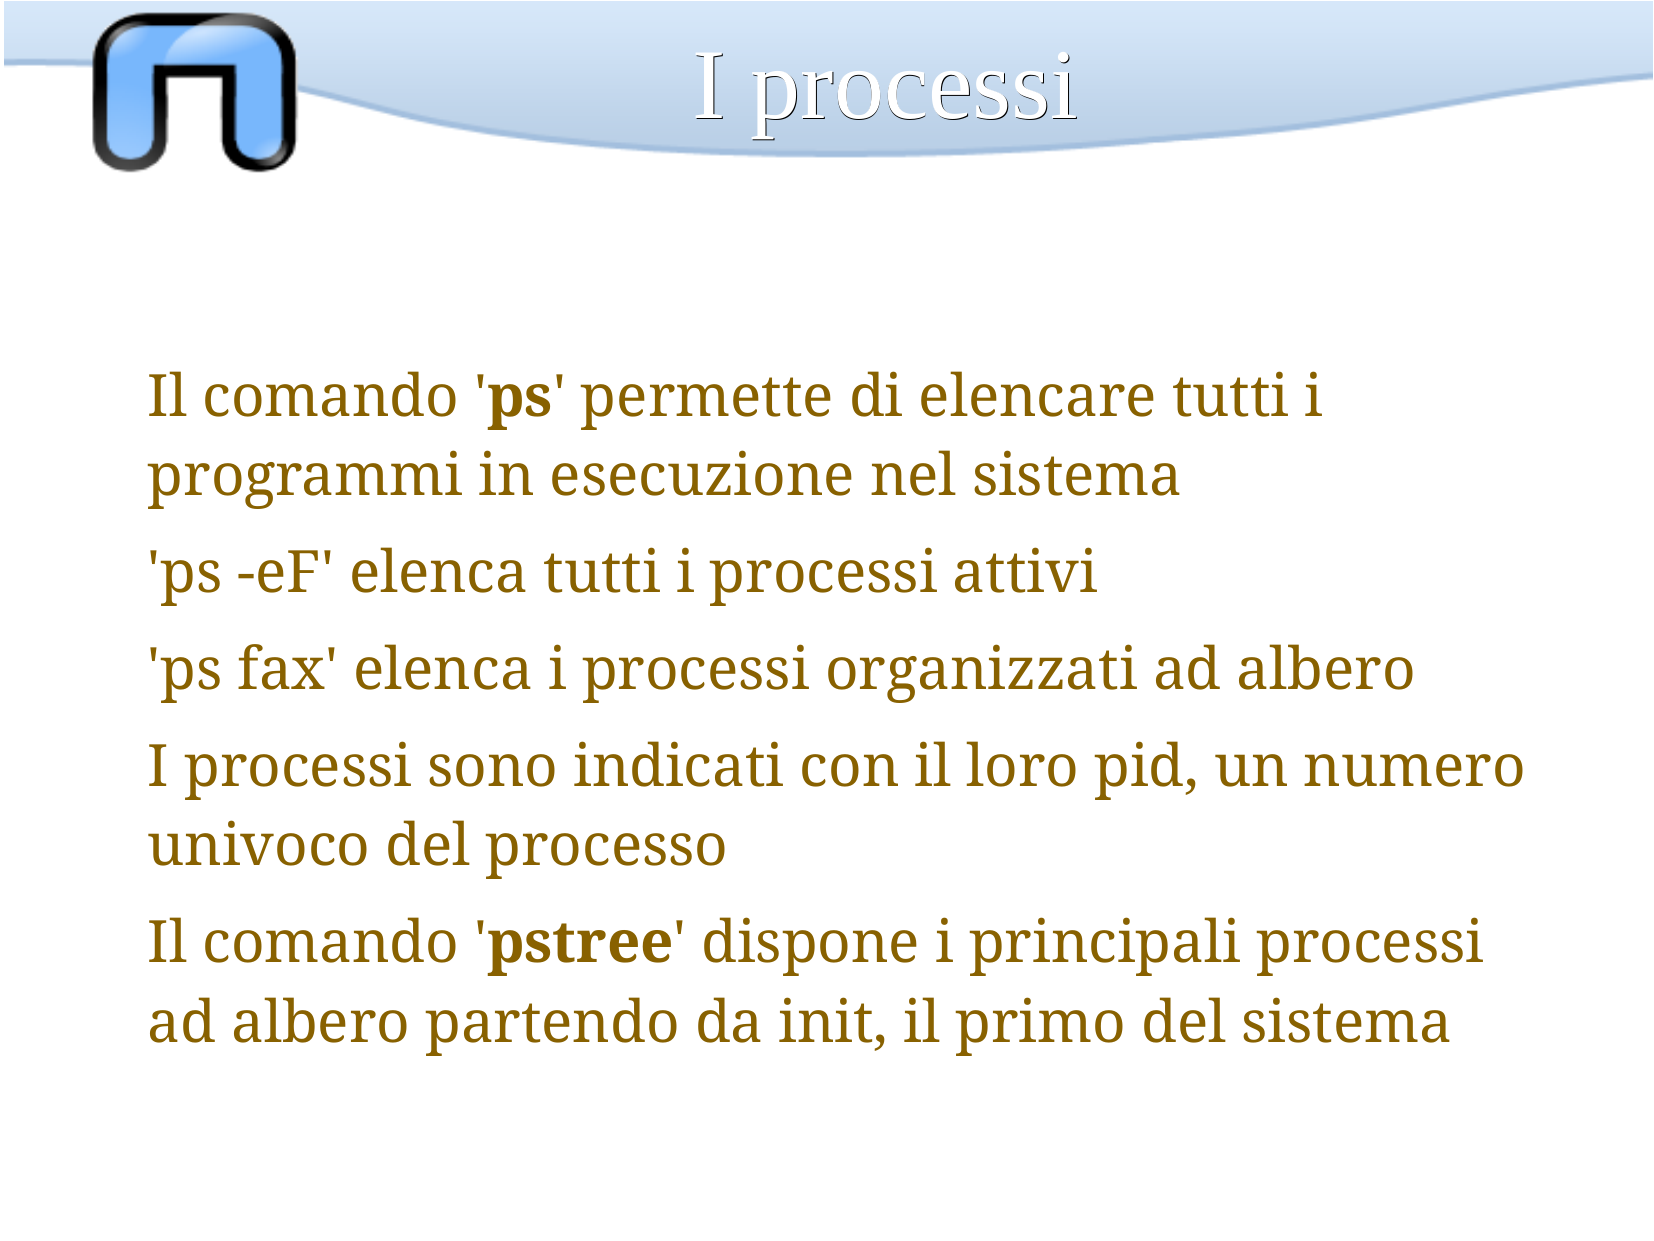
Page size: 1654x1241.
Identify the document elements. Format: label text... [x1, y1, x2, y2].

list Il comando 'ps' permette di elencare tutti i programmi in esecuzione nel sistema 'ps -eF' elenca tutti i processi attivi 'ps fax' elenca i processi organizzati ad albero I processi sono indicati con il loro pid, un numero univoco del processo Il comando 'pstree' dispone i principali processi ad albero partendo da init, il primo del sistema [147, 354, 1565, 1241]
picture [0, 0, 1654, 1241]
text_box I processi [531, 29, 1241, 266]
